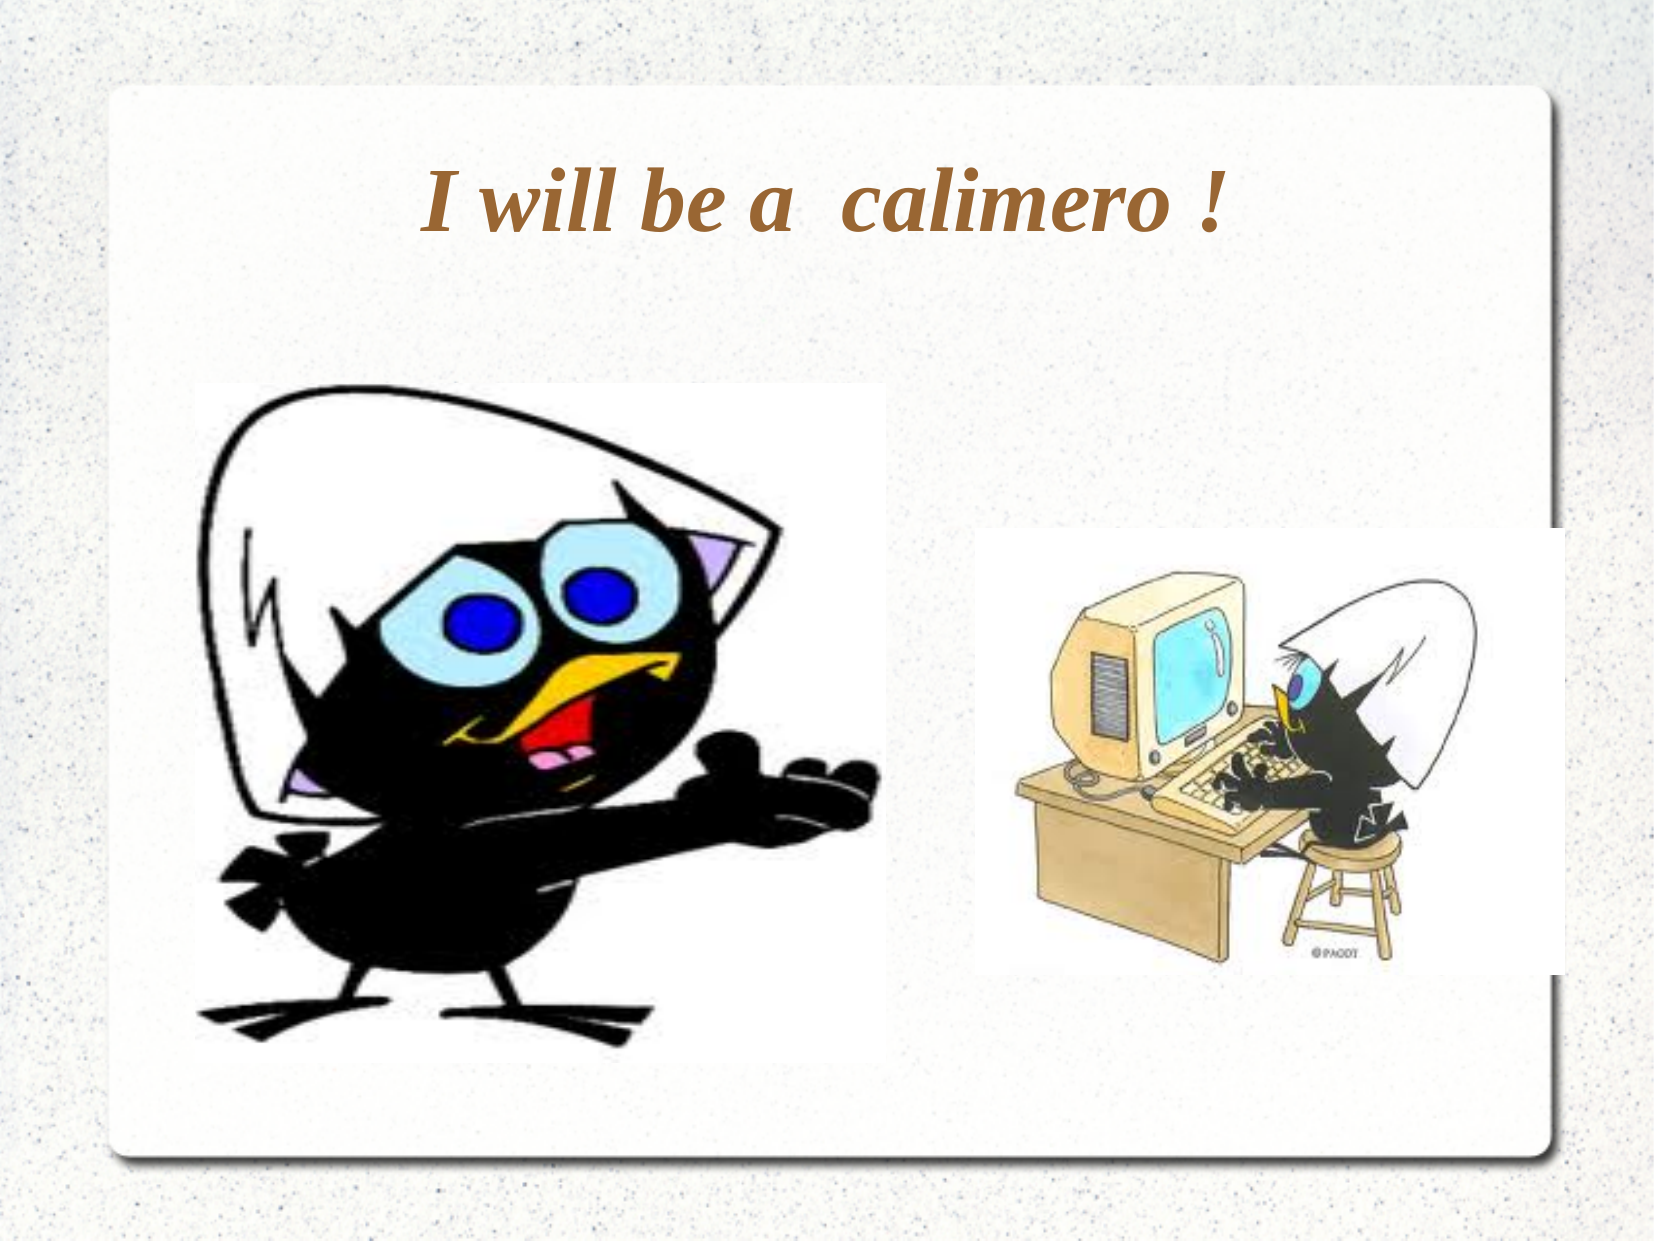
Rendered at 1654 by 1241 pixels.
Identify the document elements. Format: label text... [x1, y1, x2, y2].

picture [0, 0, 1654, 1241]
title I will be a calimero ! [118, 96, 1536, 304]
